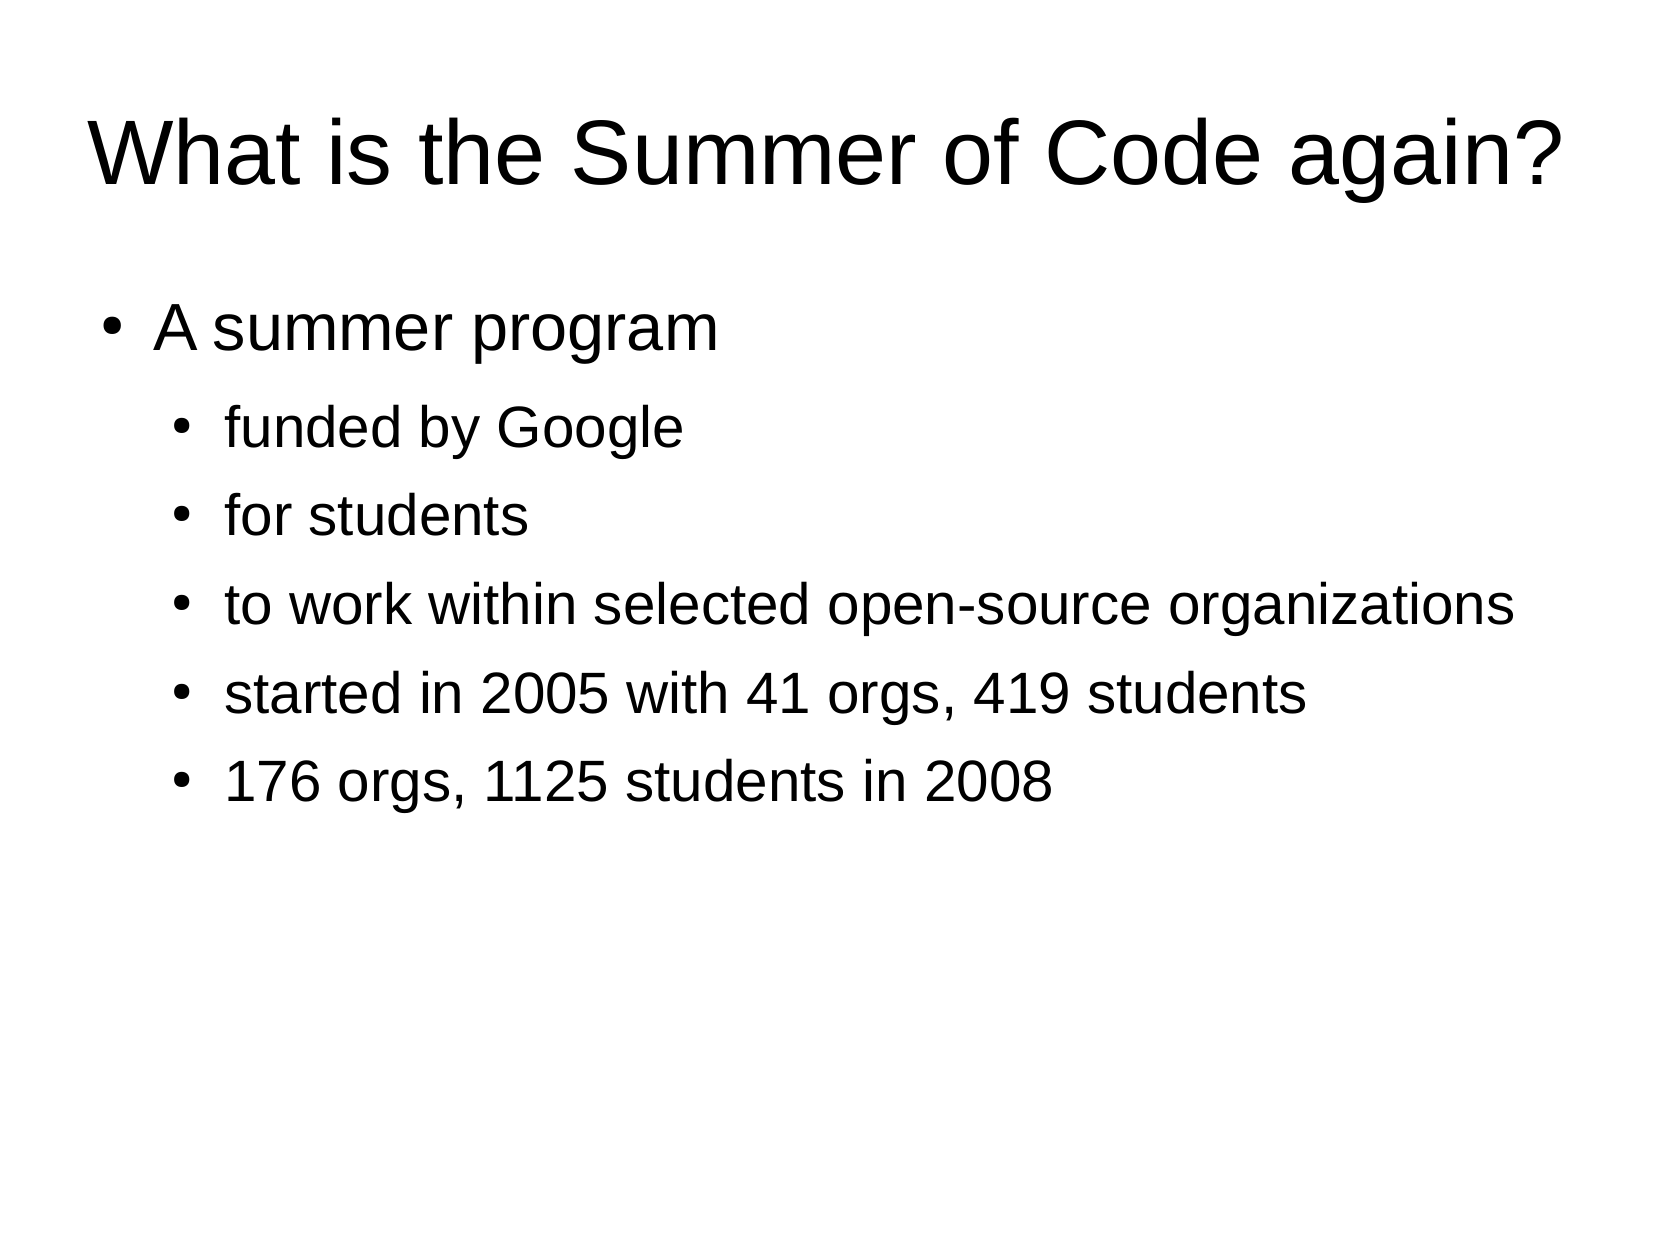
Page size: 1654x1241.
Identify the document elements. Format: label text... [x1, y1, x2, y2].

title What is the Summer of Code again? [82, 49, 1571, 257]
list A summer program funded by Google for students to work within selected open-source organizations started in 2005 with 41 orgs, 419 students 176 orgs, 1125 students in 2008 [82, 290, 1571, 1109]
